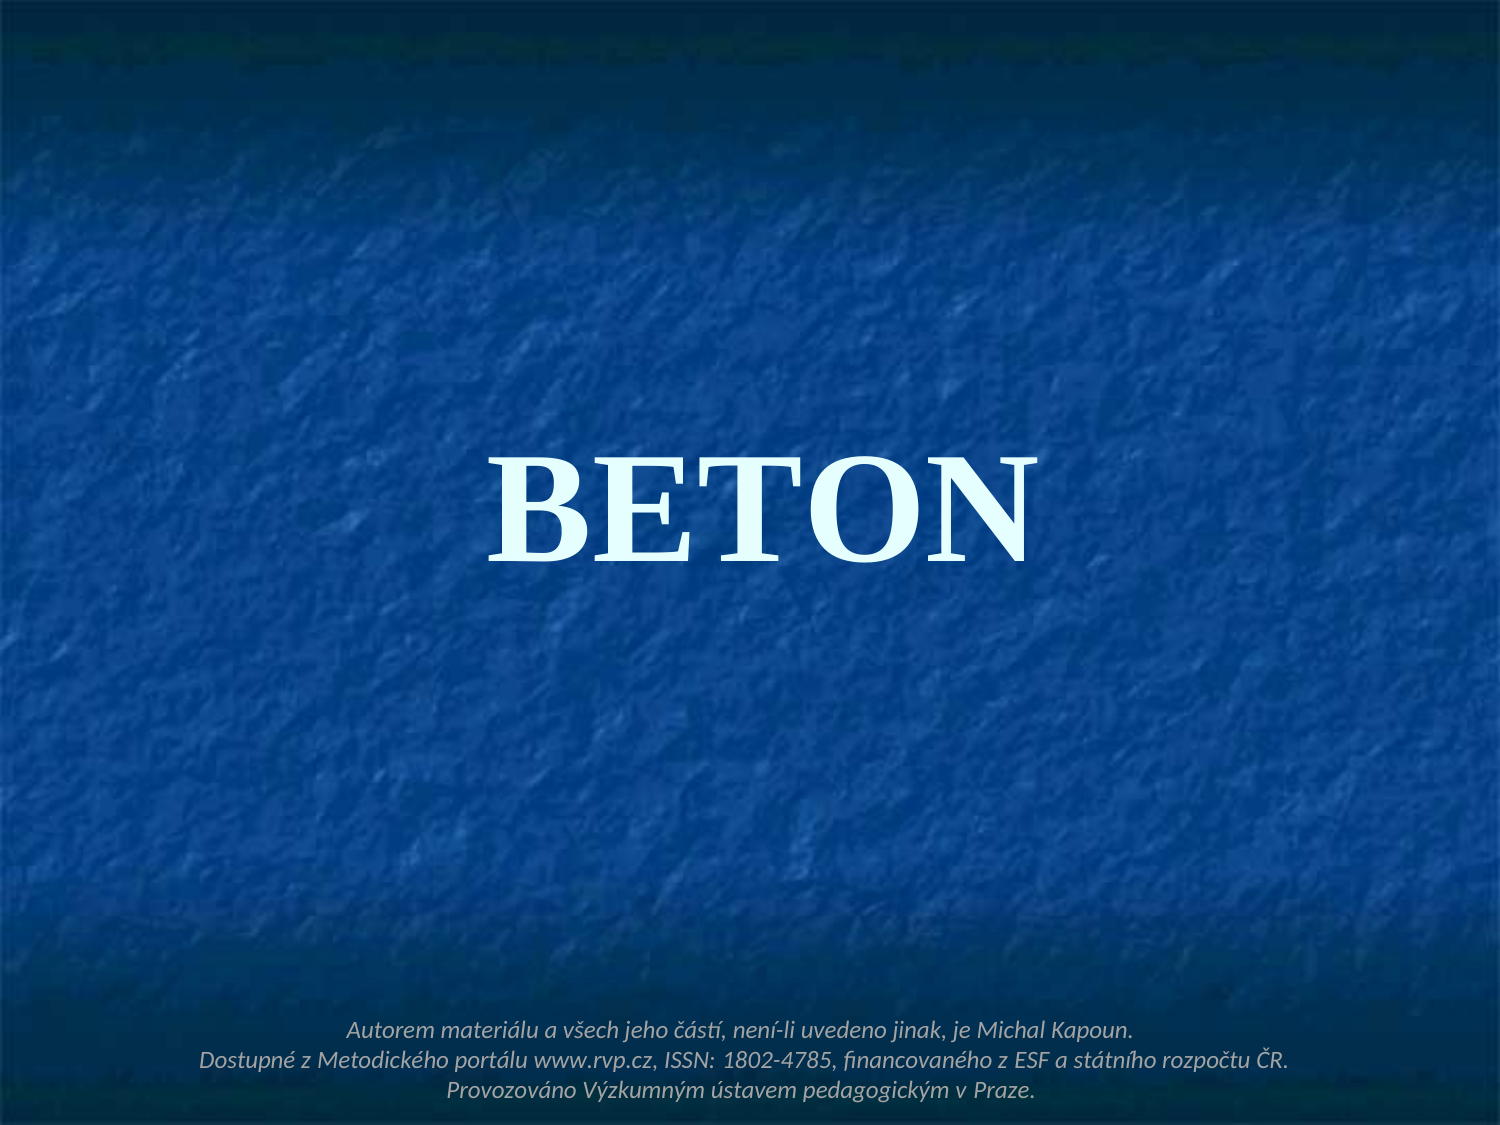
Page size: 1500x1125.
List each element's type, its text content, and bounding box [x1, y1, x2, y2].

picture [0, 0, 1500, 1125]
title BETON [88, 385, 1439, 611]
text_box Autorem materiálu a všech jeho částí, není-li uvedeno jinak, je Michal Kapoun. Dostupné z Metodického portálu www.rvp.cz, ISSN: 1802-4785, financovaného z ESF a státního rozpočtu ČR. Provozováno Výzkumným ústavem pedagogickým v Praze. [147, 1011, 1341, 1106]
